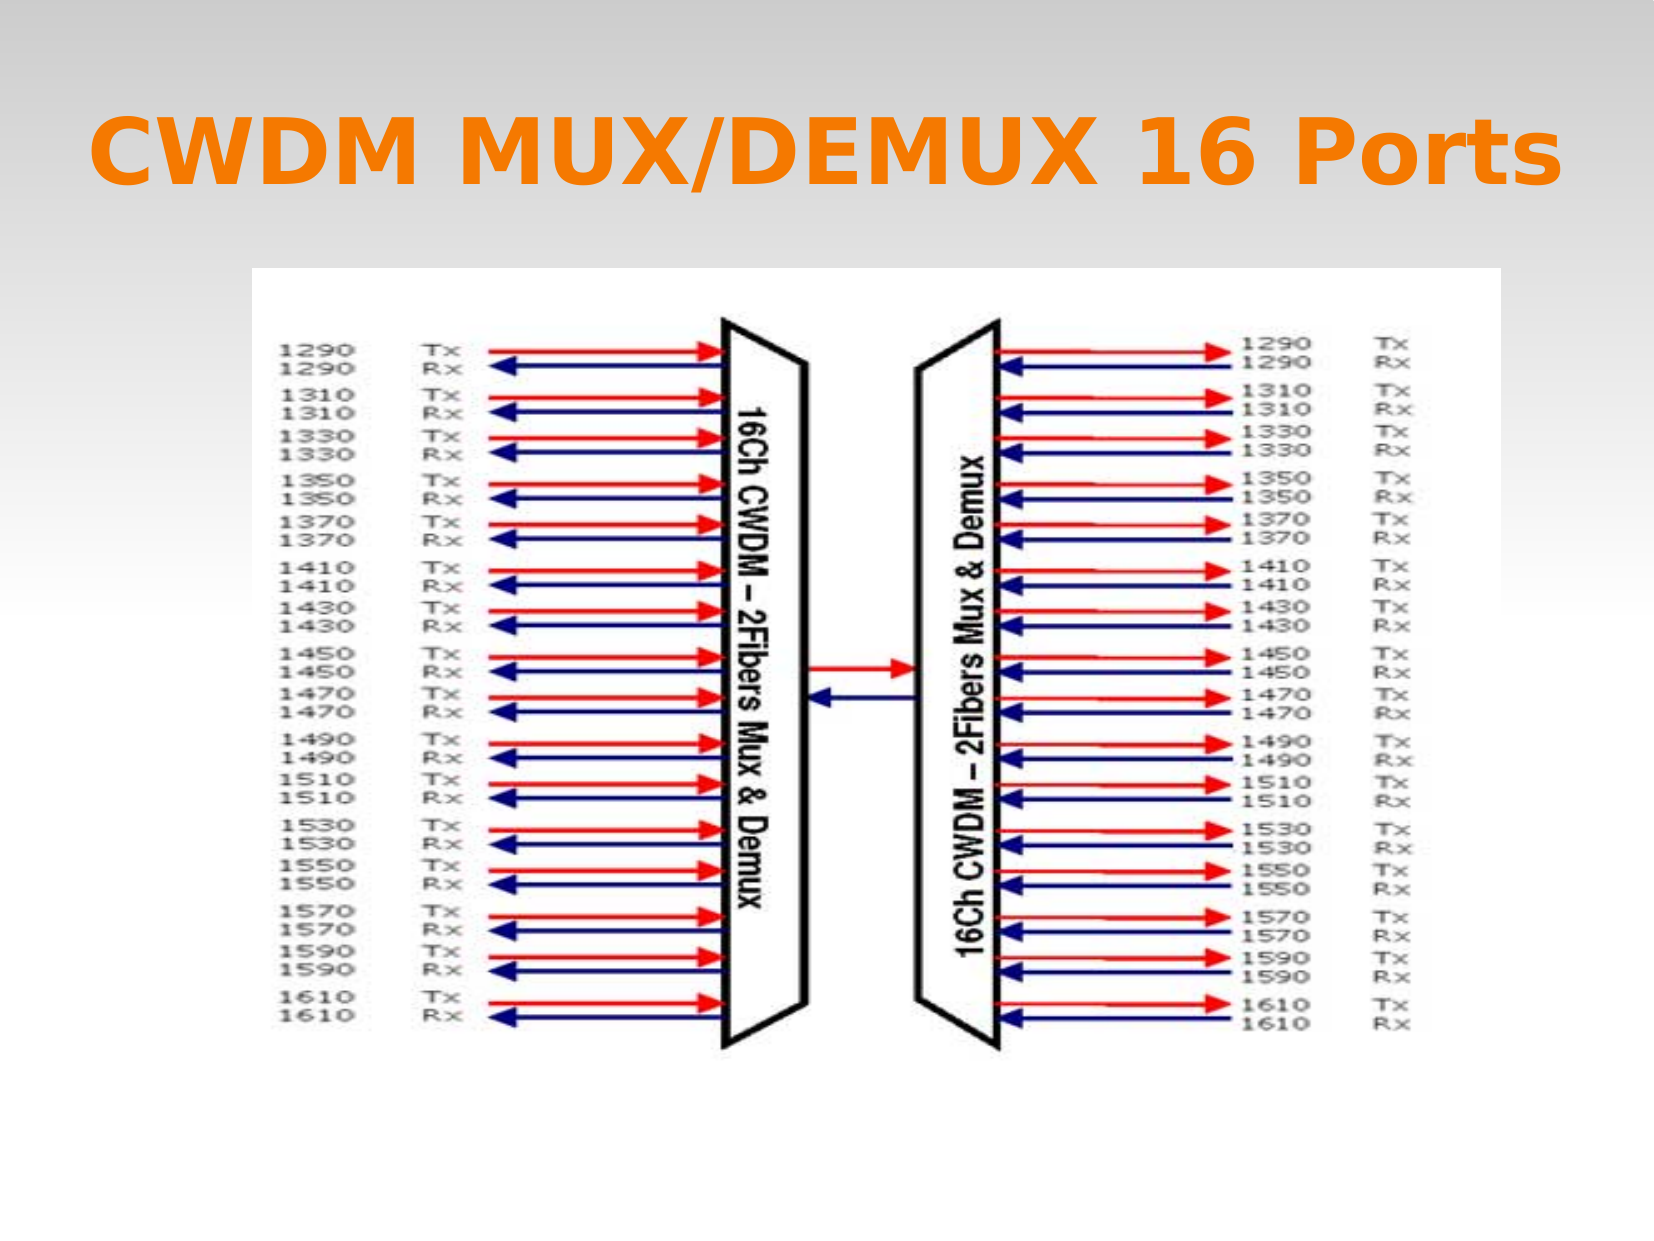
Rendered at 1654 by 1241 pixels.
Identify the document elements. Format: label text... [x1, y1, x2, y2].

picture [252, 268, 1501, 1126]
title CWDM MUX/DEMUX 16 Ports [82, 49, 1571, 257]
